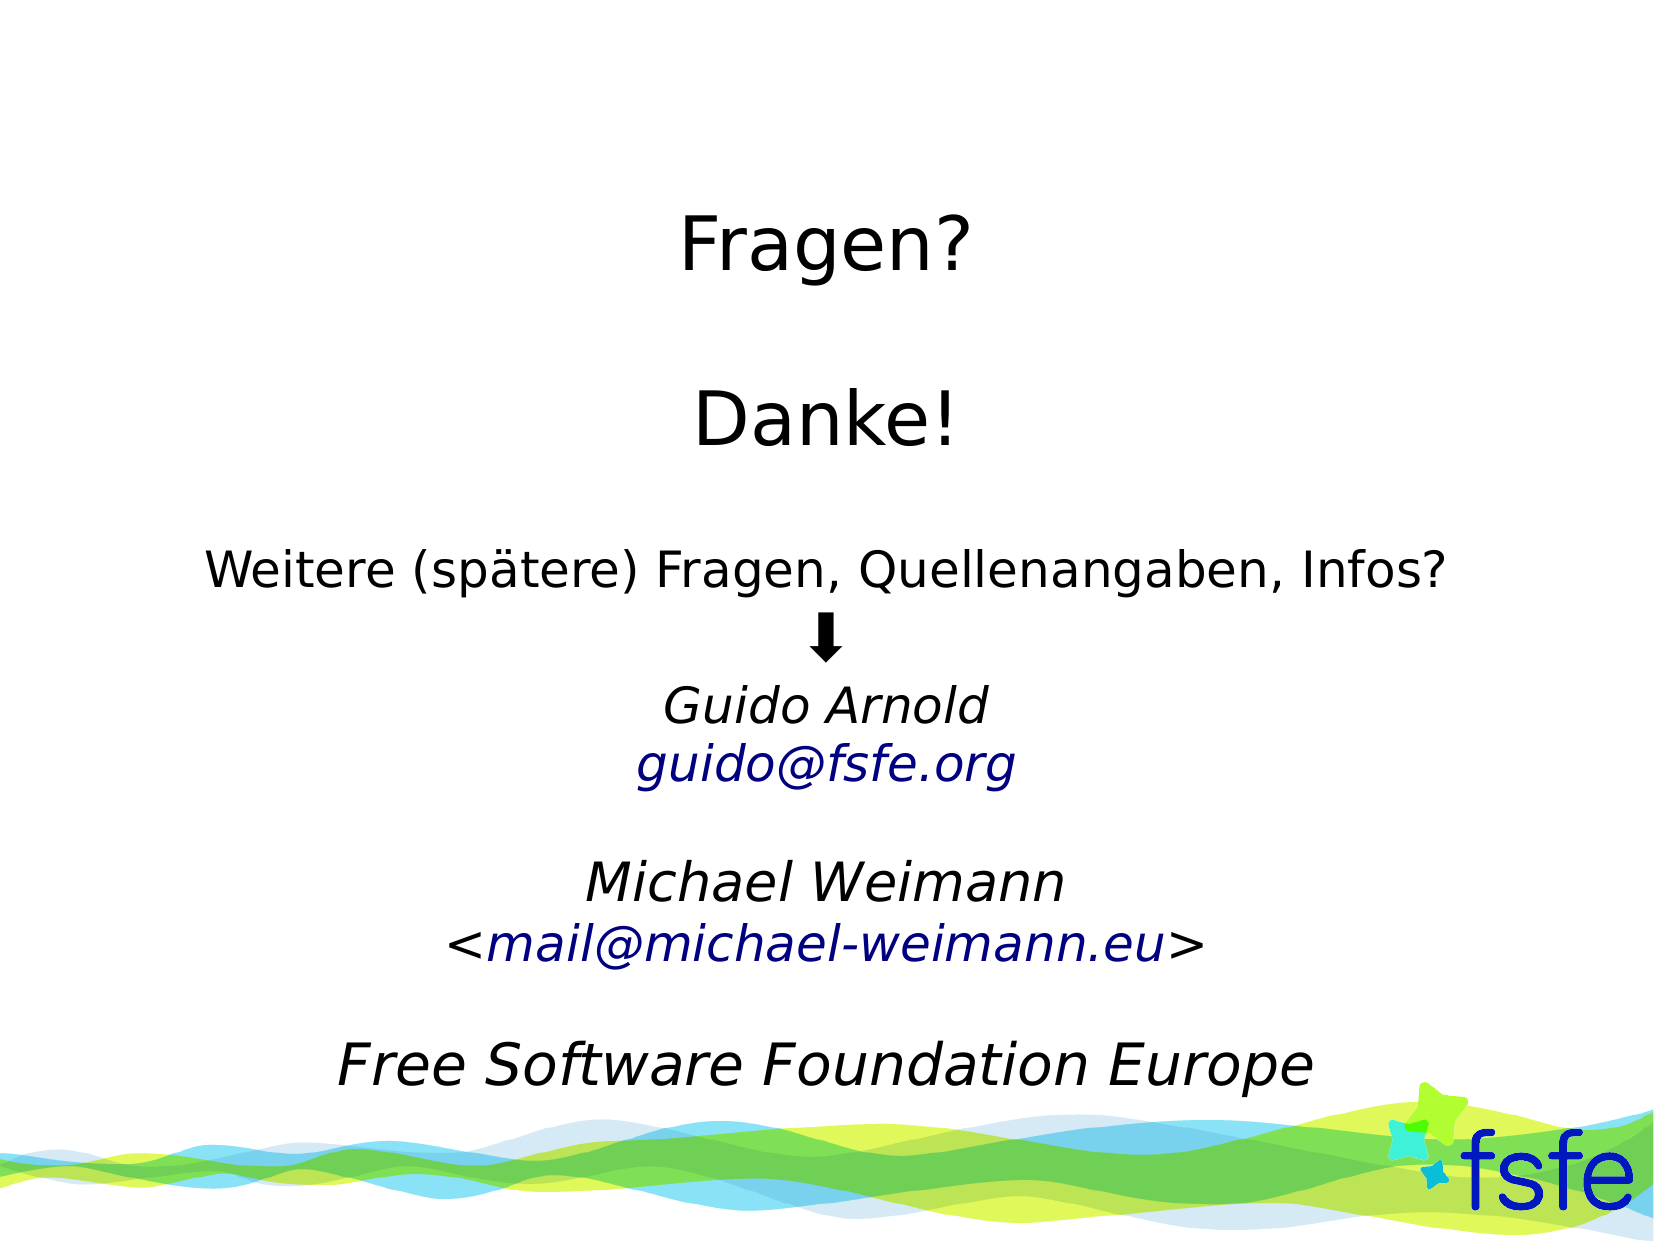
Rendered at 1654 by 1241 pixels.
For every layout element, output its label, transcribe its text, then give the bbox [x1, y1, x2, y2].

subtitle Fragen? Danke! Weitere (spätere) Fragen, Quellenangaben, Infos? ⬇ Guido Arnold guido@fsfe.org Michael Weimann <mail@michael-weimann.eu> Free Software Foundation Europe [82, 201, 1571, 1099]
picture [0, 1081, 1654, 1241]
